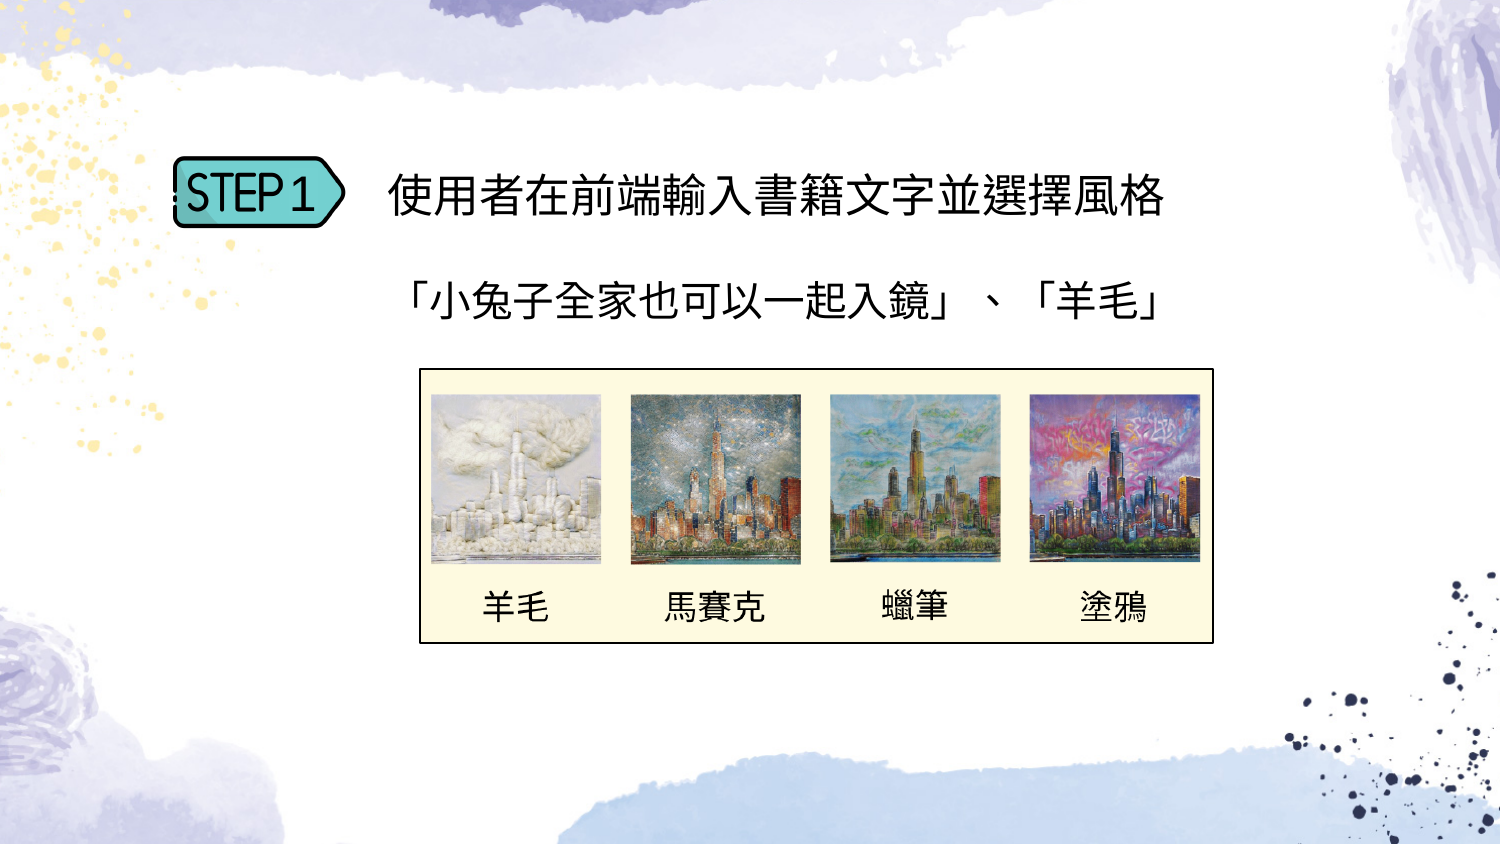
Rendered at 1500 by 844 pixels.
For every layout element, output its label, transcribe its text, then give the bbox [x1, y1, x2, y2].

text_box 「小兔子全家也可以一起入鏡」、「羊毛」 [372, 267, 1234, 333]
text_box 使用者在前端輸入書籍文字並選擇風格 [372, 159, 1262, 231]
picture [171, 104, 347, 280]
picture [420, 369, 1213, 643]
text_box 1 [273, 153, 344, 230]
